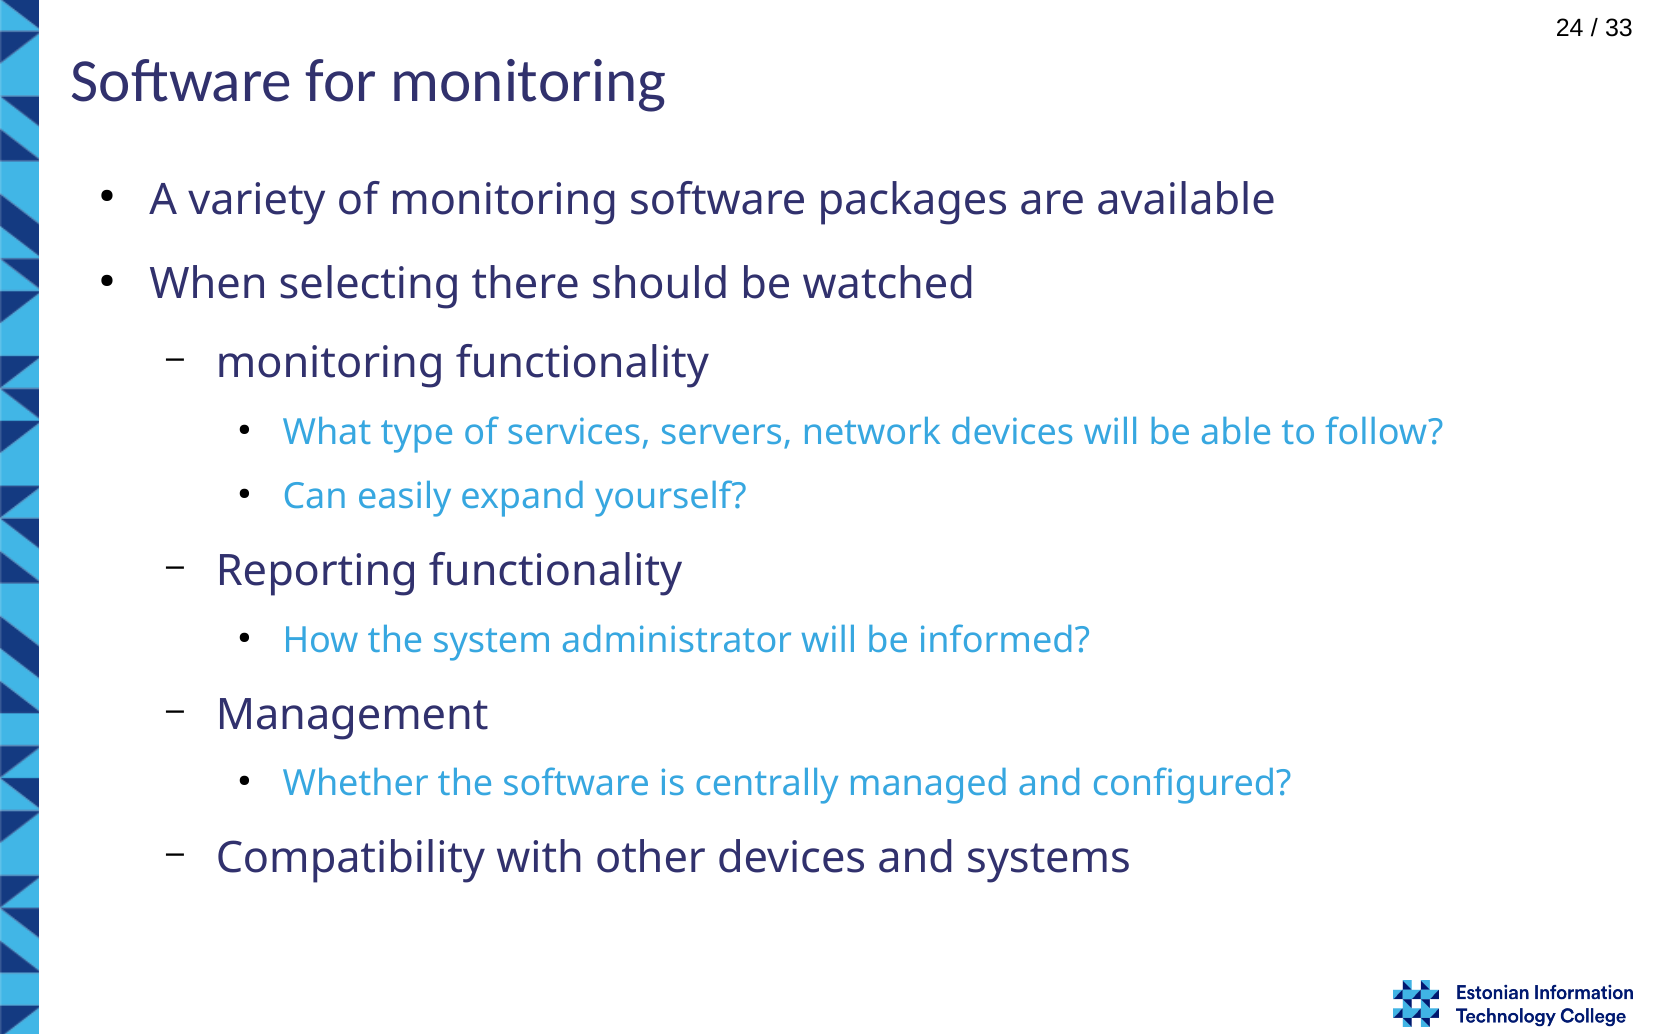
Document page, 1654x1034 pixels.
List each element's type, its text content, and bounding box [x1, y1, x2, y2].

picture [1393, 980, 1633, 1027]
list A variety of monitoring software packages are available When selecting there should be watched monitoring functionality What type of services, servers, network devices will be able to follow? Can easily expand yourself? Reporting functionality How the system administrator will be informed? Management Whether the software is centrally managed and configured? Compatibility with other devices and systems [82, 168, 1565, 886]
title Software for monitoring [70, 41, 1630, 130]
